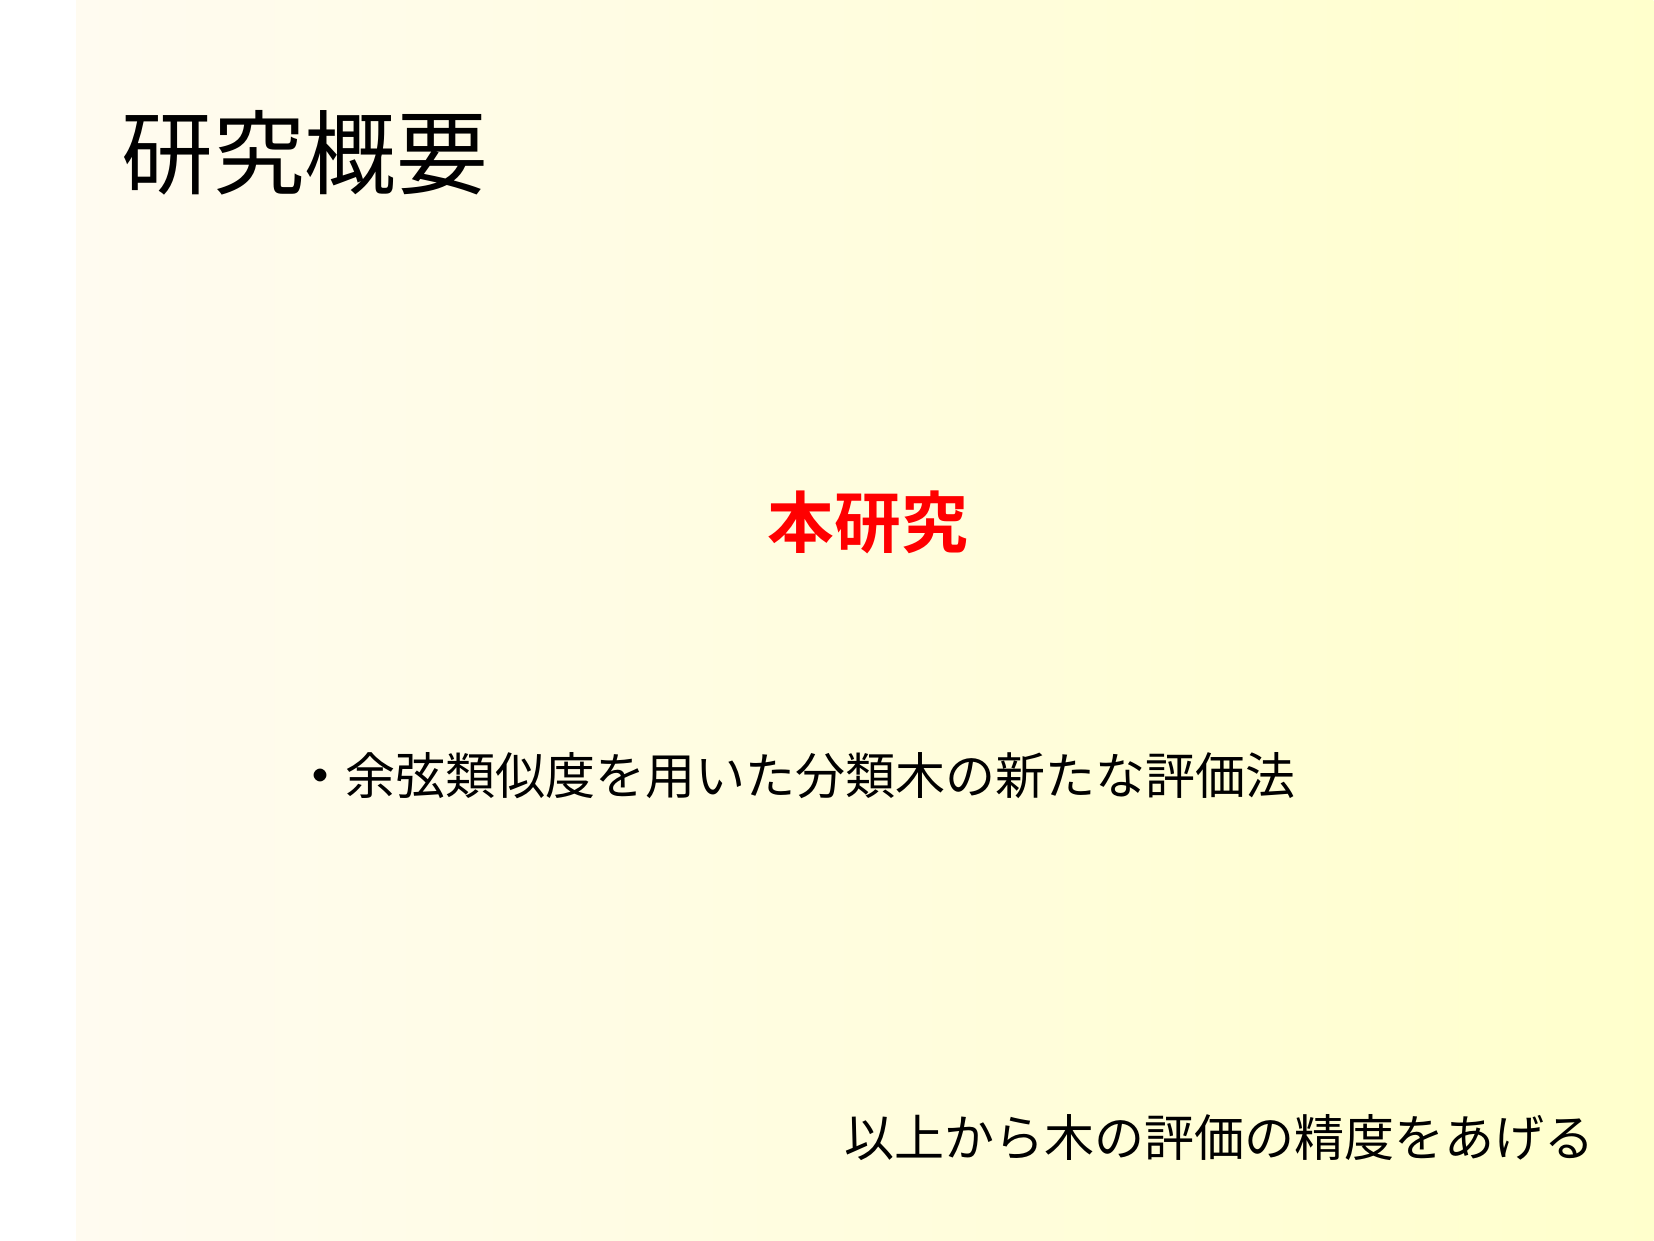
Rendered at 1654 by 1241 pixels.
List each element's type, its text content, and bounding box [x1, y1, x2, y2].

text_box 本研究 ・余弦類似度を用いた分類木の新たな評価法 以上から木の評価の精度をあげる ・従来の前処理のデータと符号化されたデータの比較 [59, 337, 1595, 1197]
title 研究概要 [121, 43, 1534, 251]
